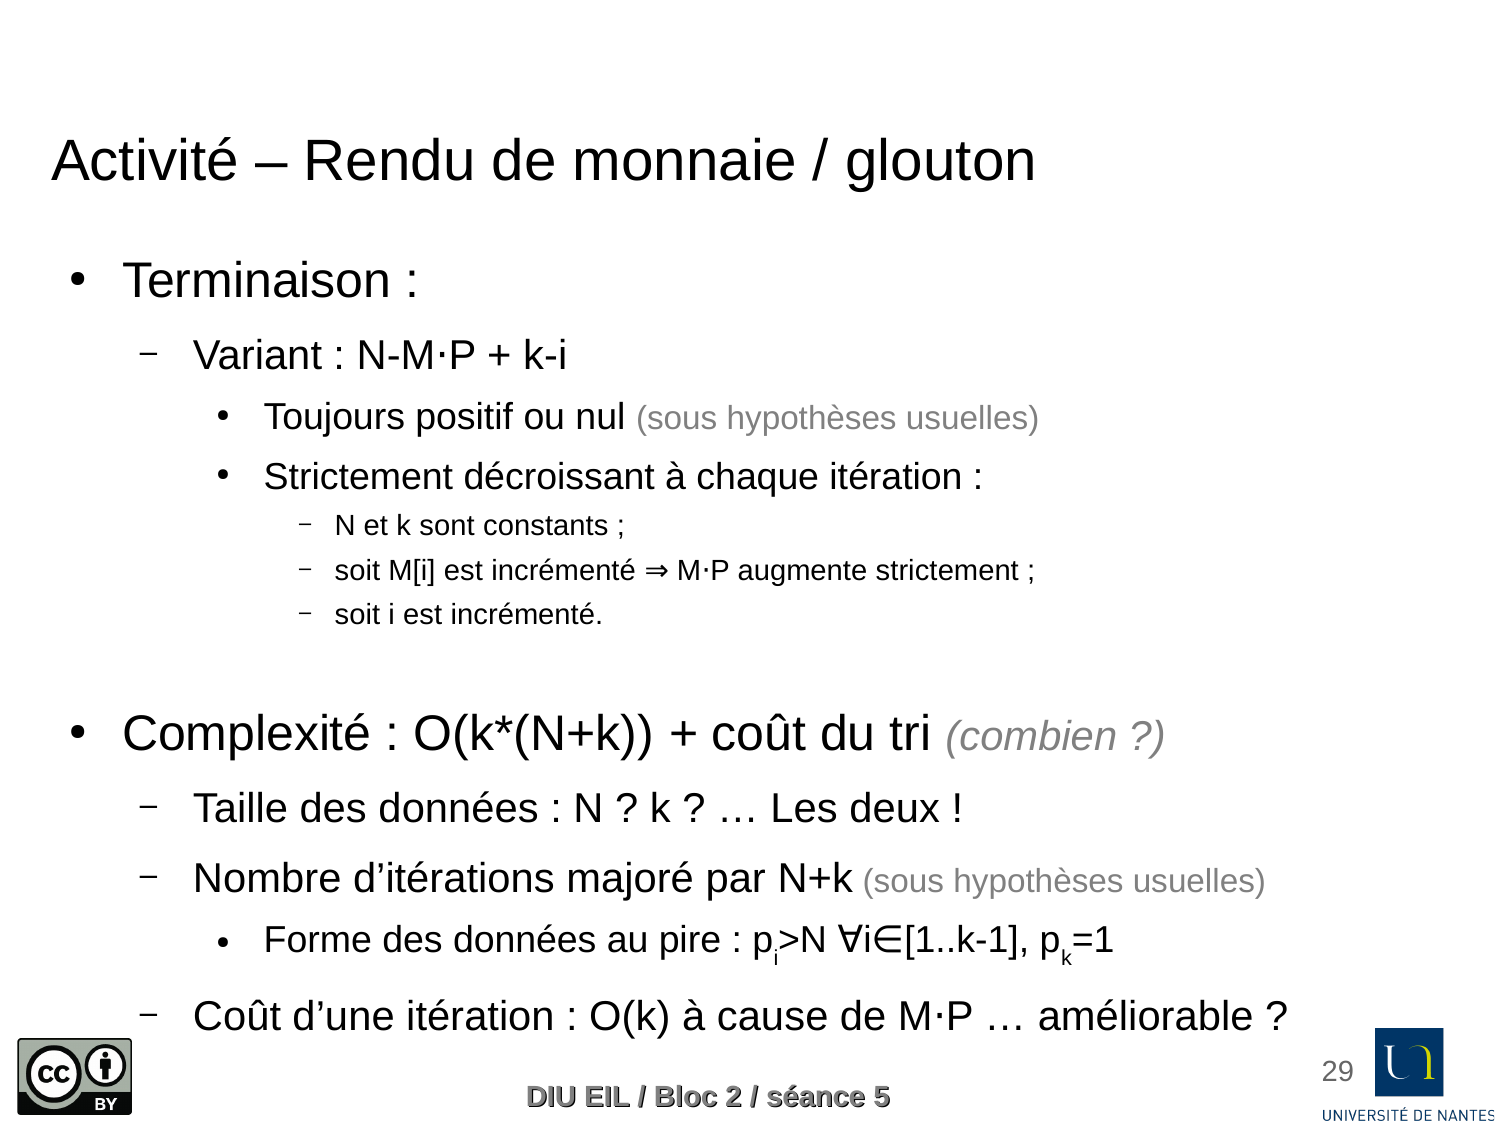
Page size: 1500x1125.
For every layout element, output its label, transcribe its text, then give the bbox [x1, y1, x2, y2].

list Terminaison : Variant : N-M⋅P + k-i Toujours positif ou nul (sous hypothèses usuelles) Strictement décroissant à chaque itération : N et k sont constants ; soit M[i] est incrémenté ⇒ M⋅P augmente strictement ; soit i est incrémenté. Complexité : O(k*(N+k)) + coût du tri (combien ?) Taille des données : N ? k ? … Les deux ! Nombre d’itérations majoré par N+k (sous hypothèses usuelles) Forme des données au pire : pi>N ∀i∈[1..k-1], pk=1 Coût d’une itération : O(k) à cause de M⋅P … améliorable ? [51, 252, 1449, 1064]
picture [1323, 1028, 1495, 1121]
title Activité – Rendu de monnaie / glouton [51, 97, 1449, 223]
picture [17, 1038, 132, 1115]
